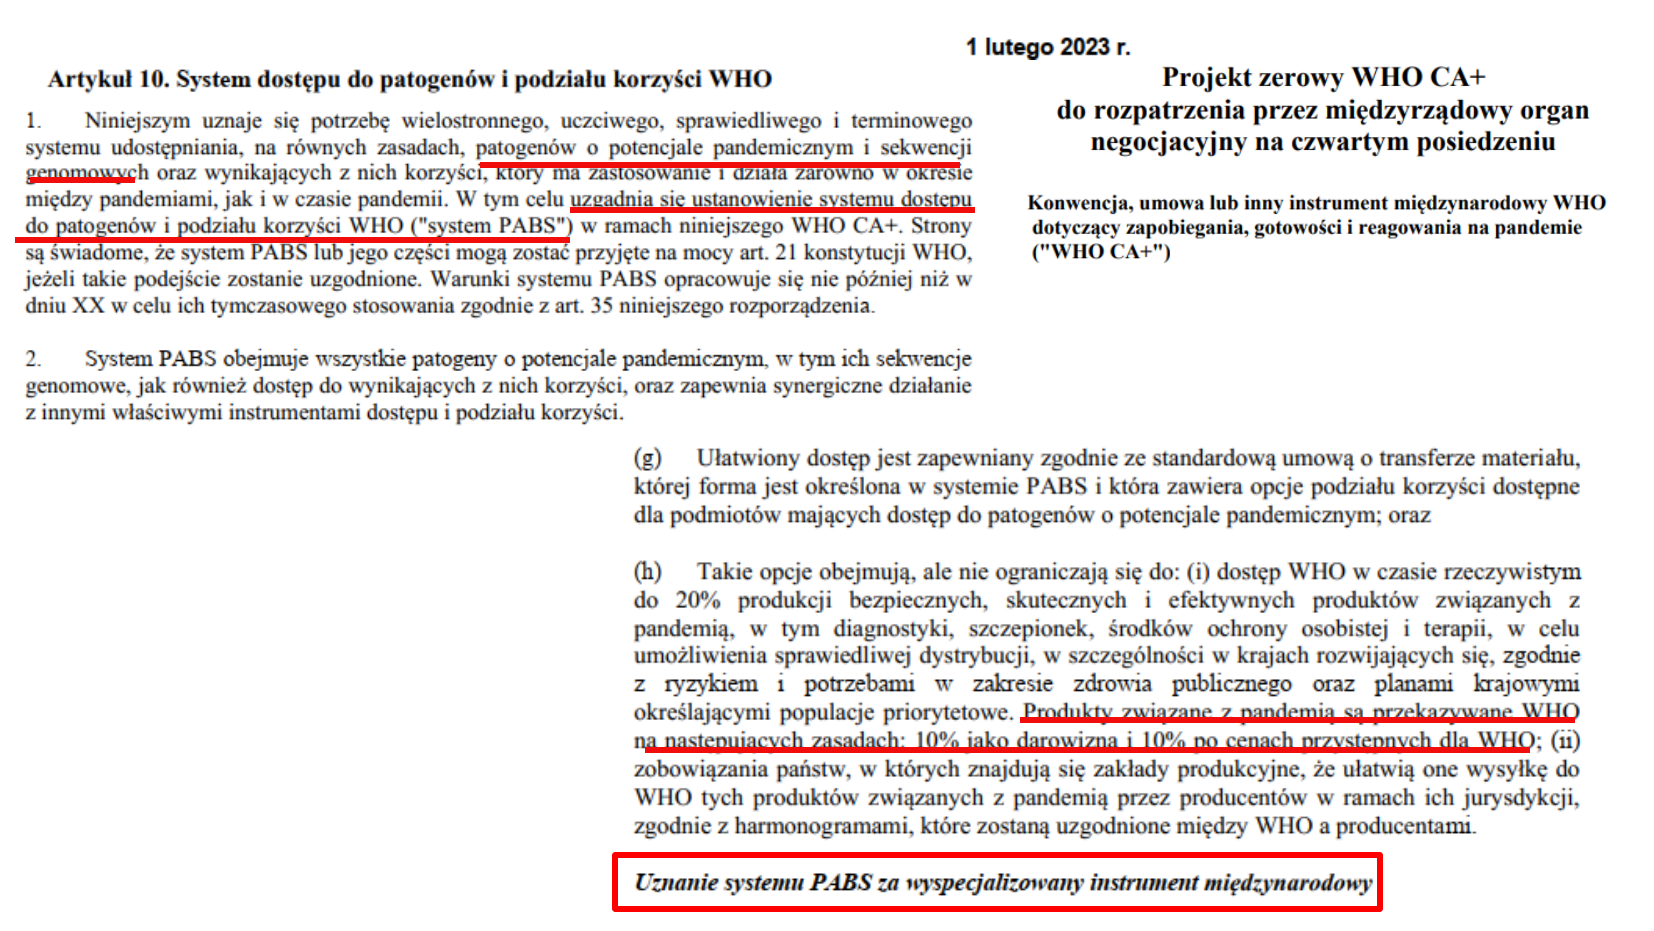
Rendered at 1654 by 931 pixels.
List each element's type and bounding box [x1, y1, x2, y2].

picture [618, 858, 1377, 906]
picture [612, 434, 1605, 909]
picture [0, 29, 1623, 429]
